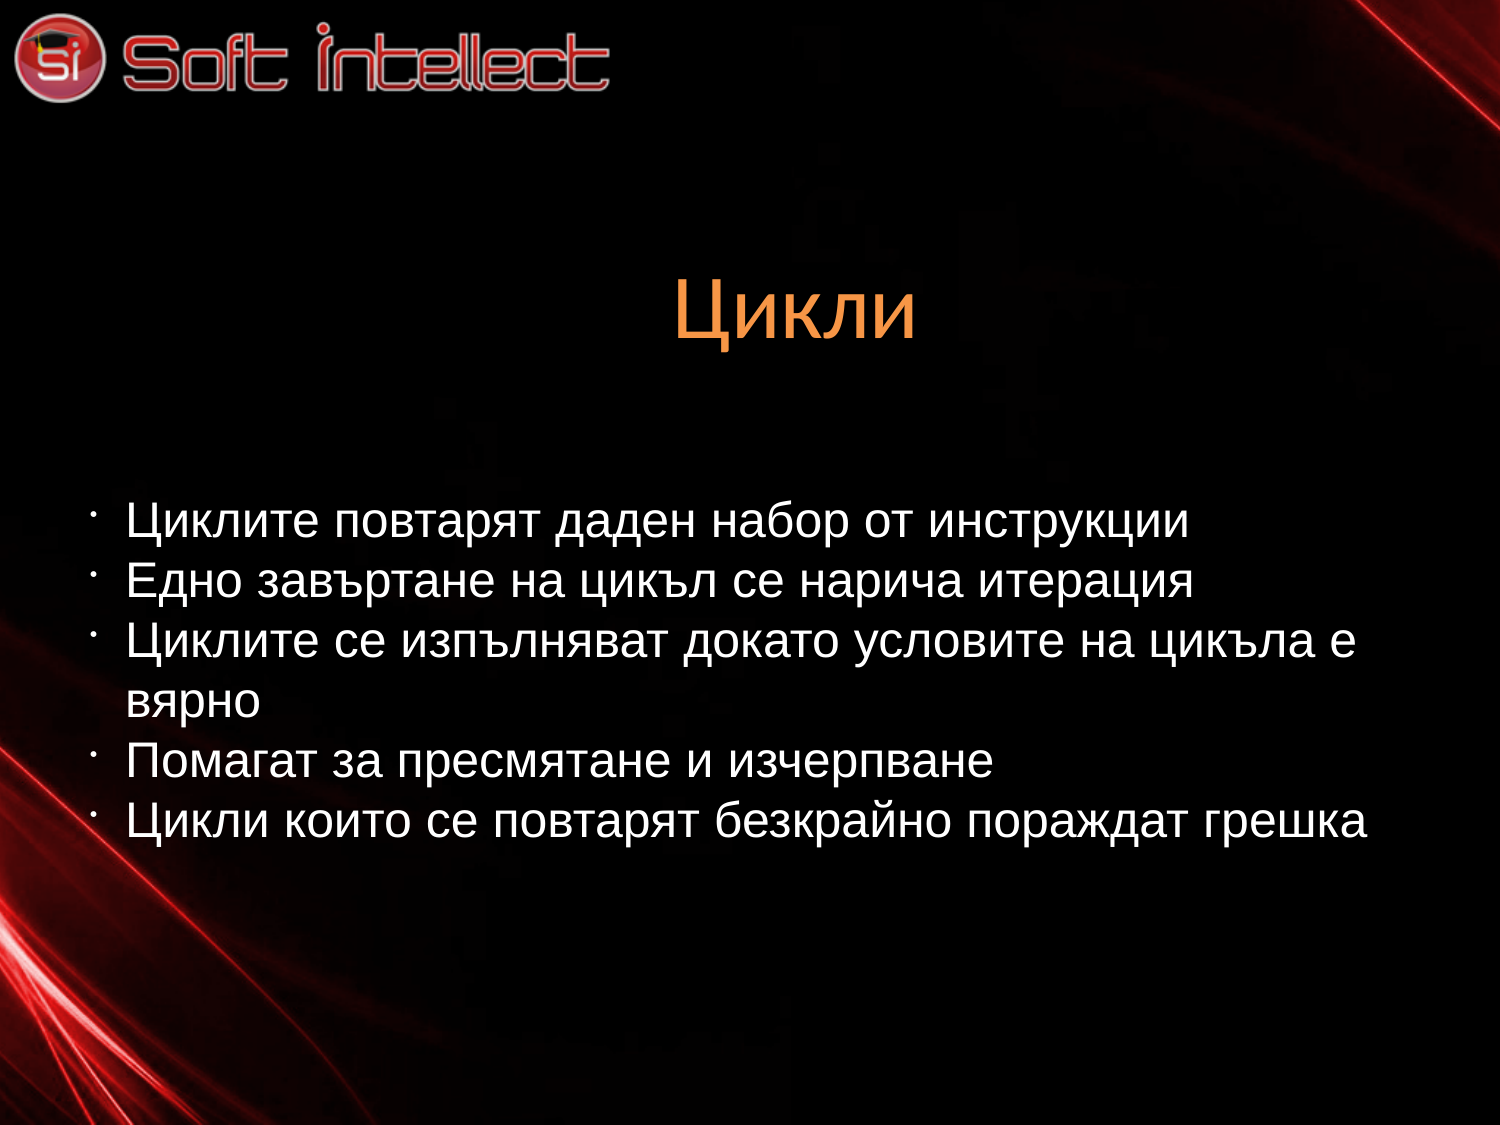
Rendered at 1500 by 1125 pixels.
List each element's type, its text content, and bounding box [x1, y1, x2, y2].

text_box Цикли [158, 181, 1434, 423]
text_box Циклите повтарят даден набор от инструкции Едно завъртане на цикъл се нарича итерация Циклите се изпълняват докато условите на цикъла е вярно Помагат за пресмятaнe и изчерпване Цикли които се повтарят безкрайно пораждат грешка [74, 479, 1425, 929]
picture [0, 0, 1500, 1125]
